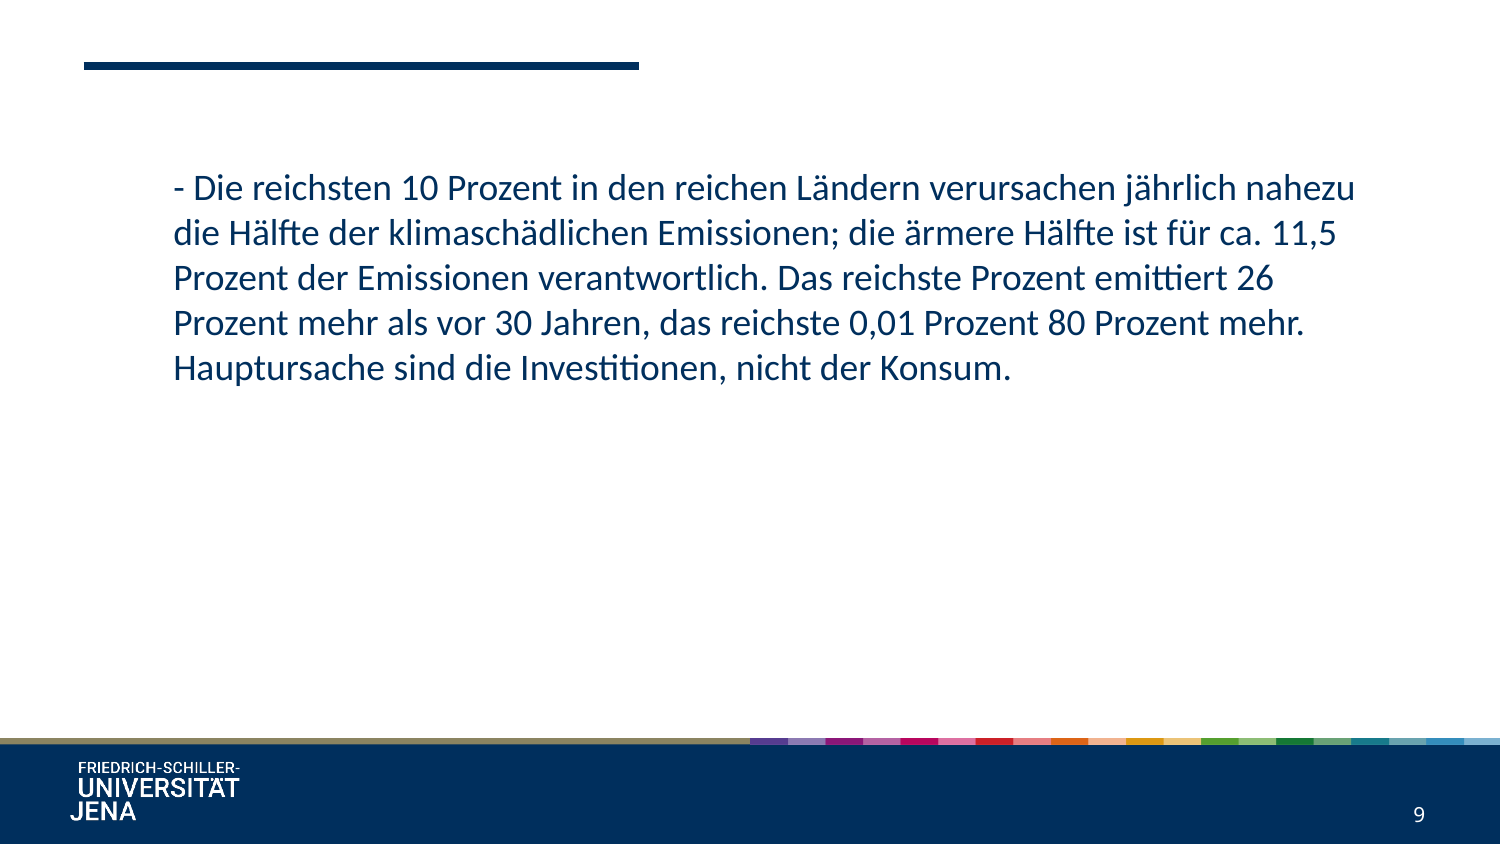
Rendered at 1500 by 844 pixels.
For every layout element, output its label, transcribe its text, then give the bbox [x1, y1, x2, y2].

text_box - Die reichsten 10 Prozent in den reichen Ländern verursachen jährlich nahezu die Hälfte der klimaschädlichen Emissionen; die ärmere Hälfte ist für ca. 11,5 Prozent der Emissionen verantwortlich. Das reichste Prozent emittiert 26 Prozent mehr als vor 30 Jahren, das reichste 0,01 Prozent 80 Prozent mehr. Hauptursache sind die Investitionen, nicht der Konsum. [83, 110, 1410, 441]
picture [750, 738, 1500, 745]
picture [68, 755, 241, 827]
